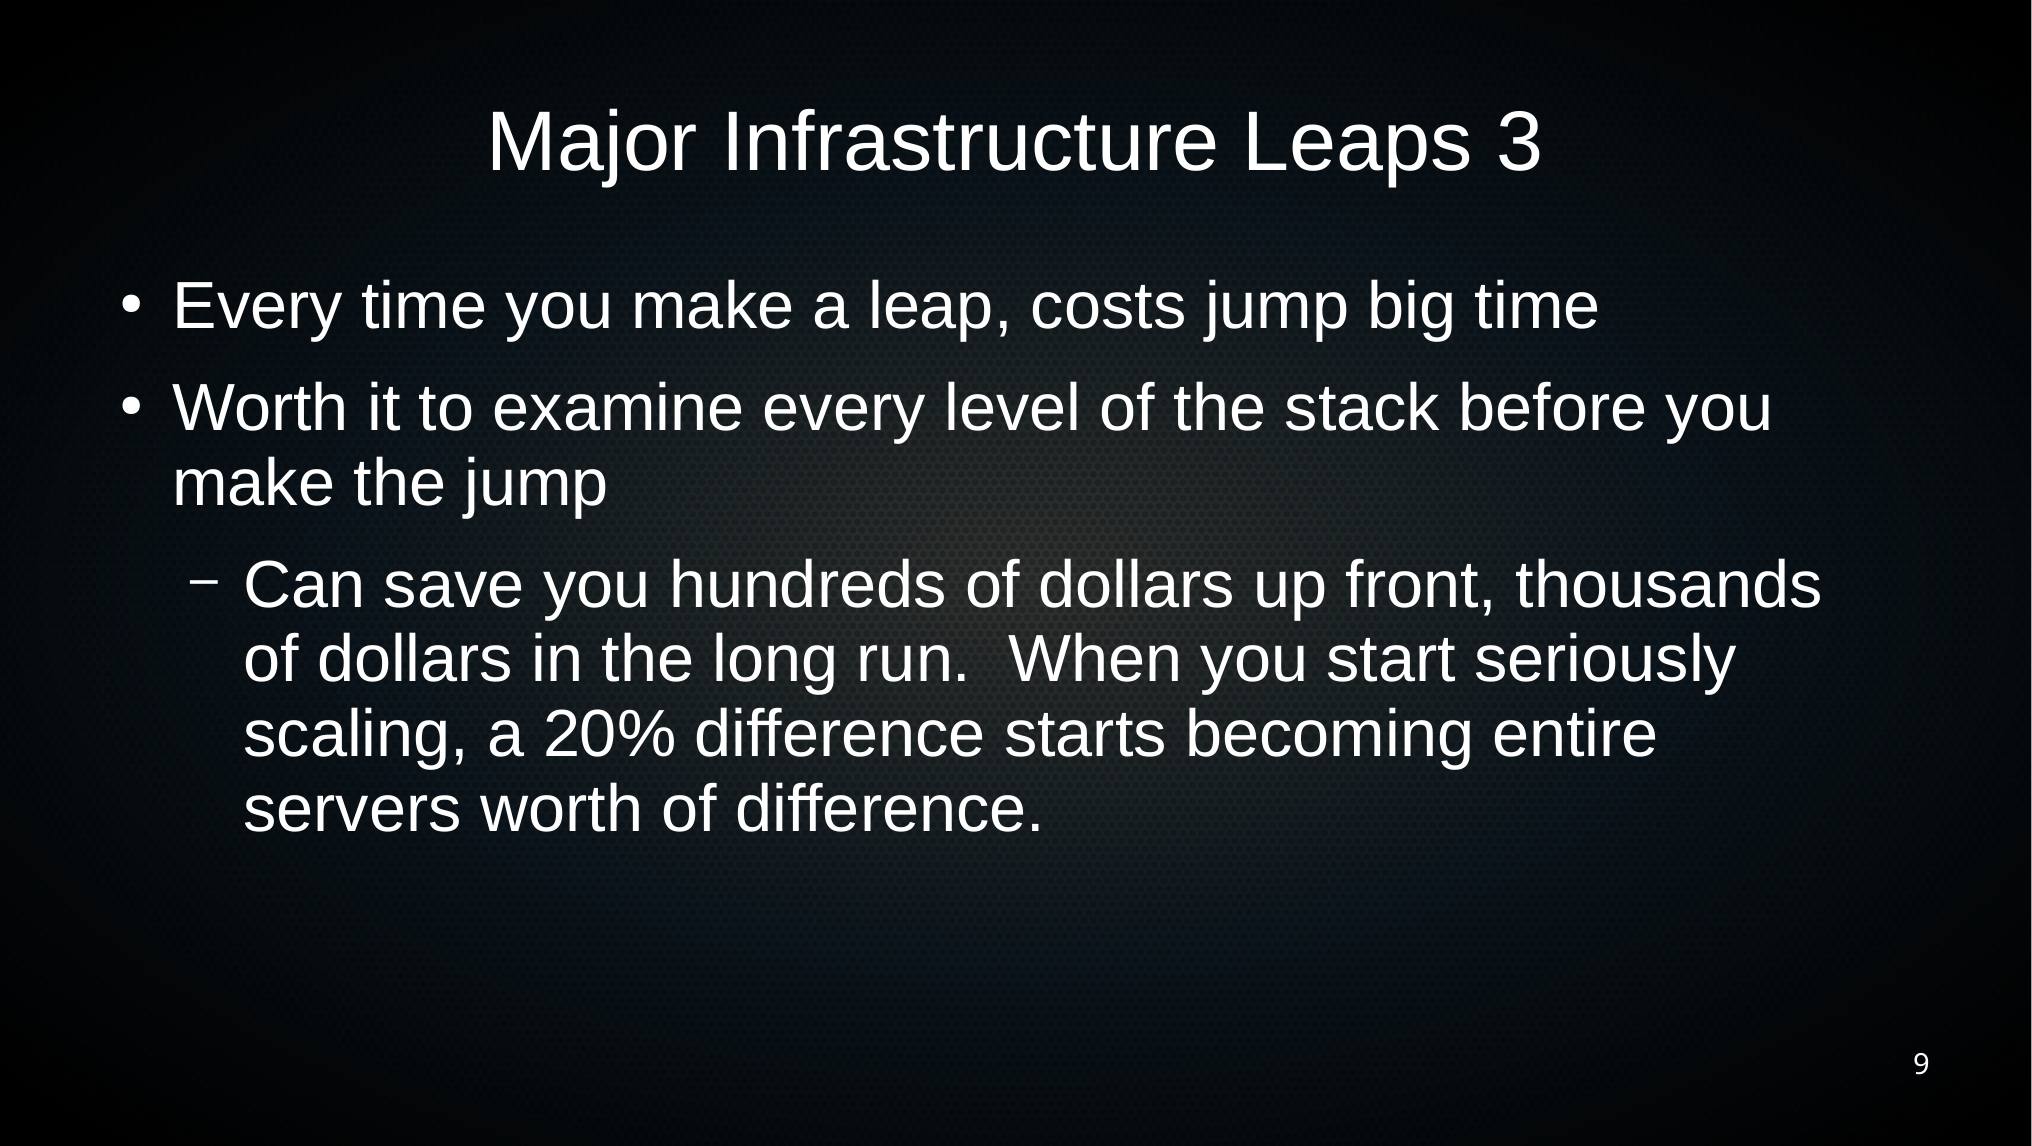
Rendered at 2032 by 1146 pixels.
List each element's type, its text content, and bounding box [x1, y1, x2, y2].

list Every time you make a leap, costs jump big time Worth it to examine every level of the stack before you make the jump Can save you hundreds of dollars up front, thousands of dollars in the long run. When you start seriously scaling, a 20% difference starts becoming entire servers worth of difference. [101, 268, 1890, 1025]
title Major Infrastructure Leaps 3 [101, 45, 1930, 237]
picture [0, 0, 2032, 1146]
